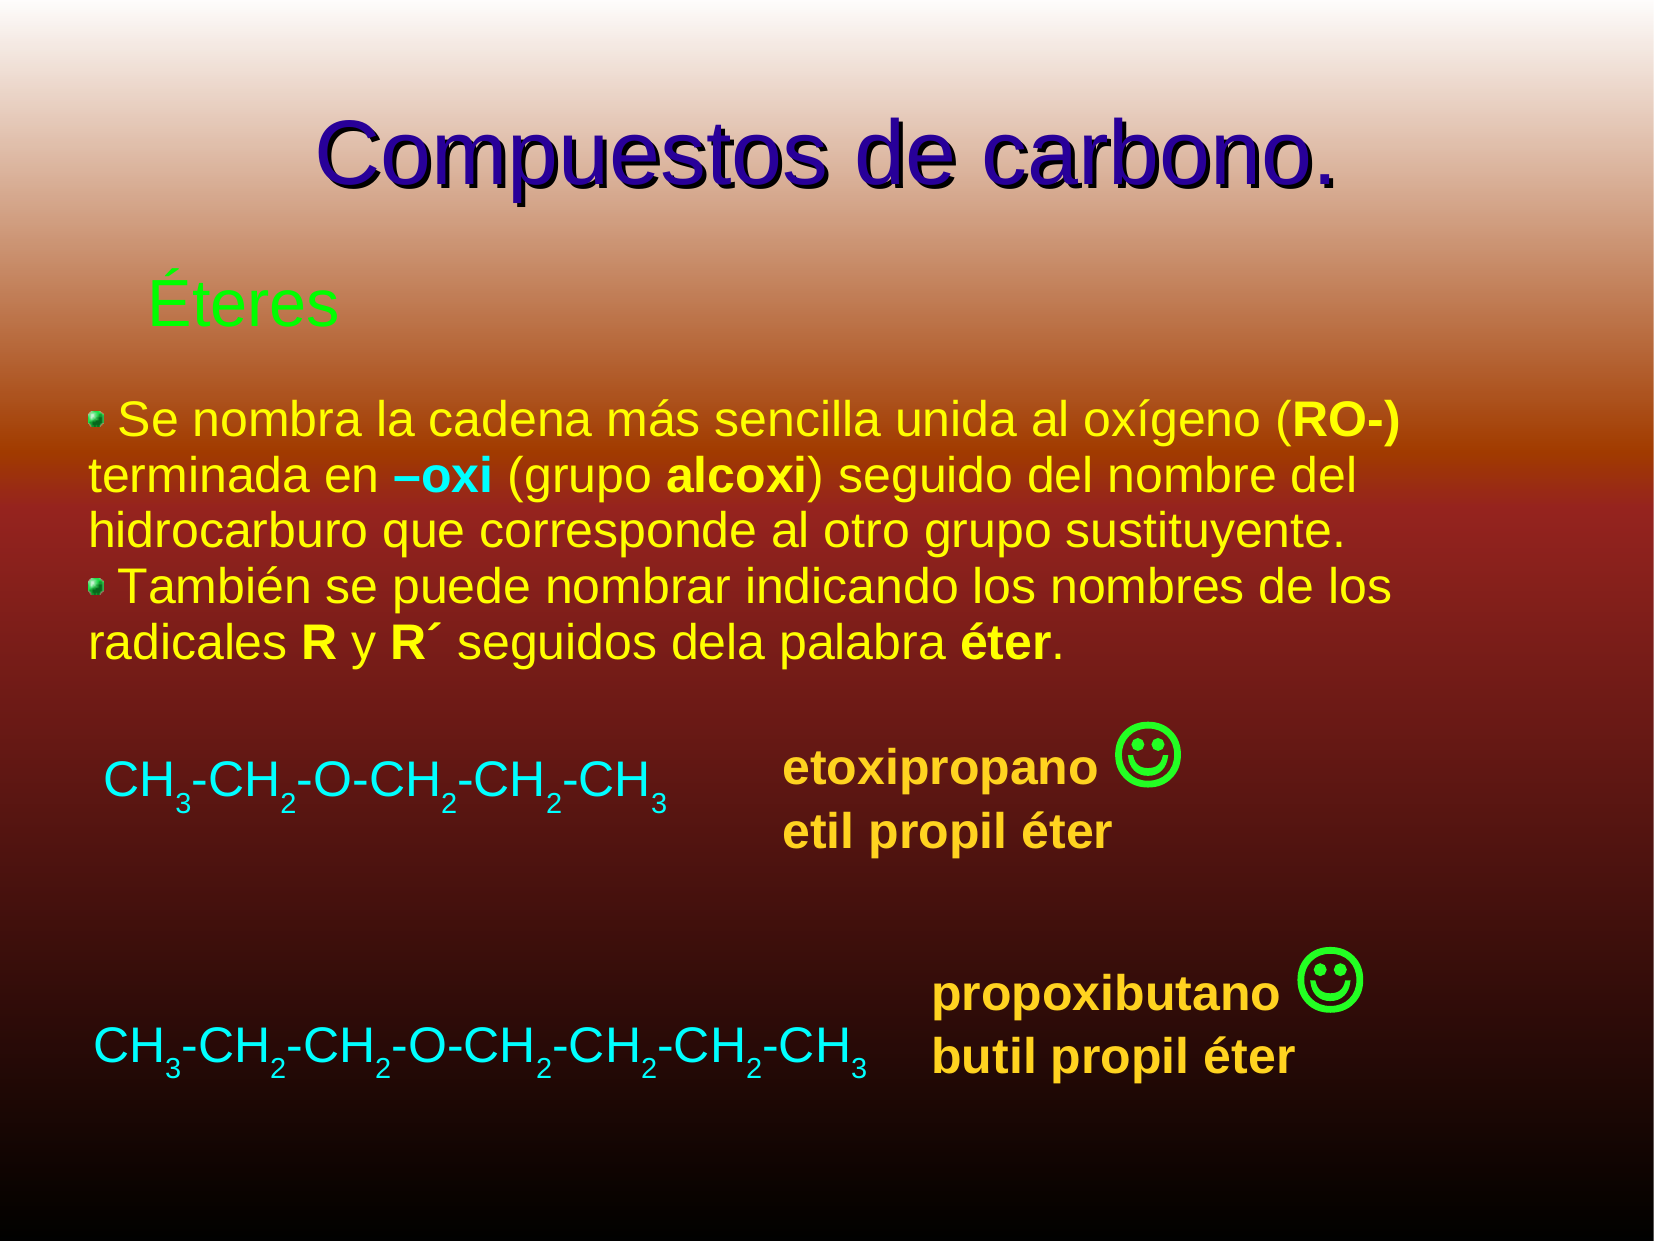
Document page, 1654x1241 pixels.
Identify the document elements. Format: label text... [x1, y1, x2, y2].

list Éteres [76, 265, 1182, 355]
text_box propoxibutano  butil propil éter [916, 944, 1595, 1119]
text_box Se nombra la cadena más sencilla unida al oxígeno (RO-) terminada en –oxi (grupo alcoxi) seguido del nombre del hidrocarburo que corresponde al otro grupo sustituyente. También se puede nombrar indicando los nombres de los radicales R y R´ seguidos dela palabra éter. [73, 383, 1595, 682]
text_box CH3-CH2-CH2-O-CH2-CH2-CH2-CH3 [78, 963, 916, 1094]
title Compuestos de carbono. [82, 49, 1571, 257]
picture [0, 0, 1654, 1241]
text_box CH3-CH2-O-CH2-CH2-CH3 [88, 744, 767, 828]
text_box etoxipropano  etil propil éter [767, 719, 1446, 894]
